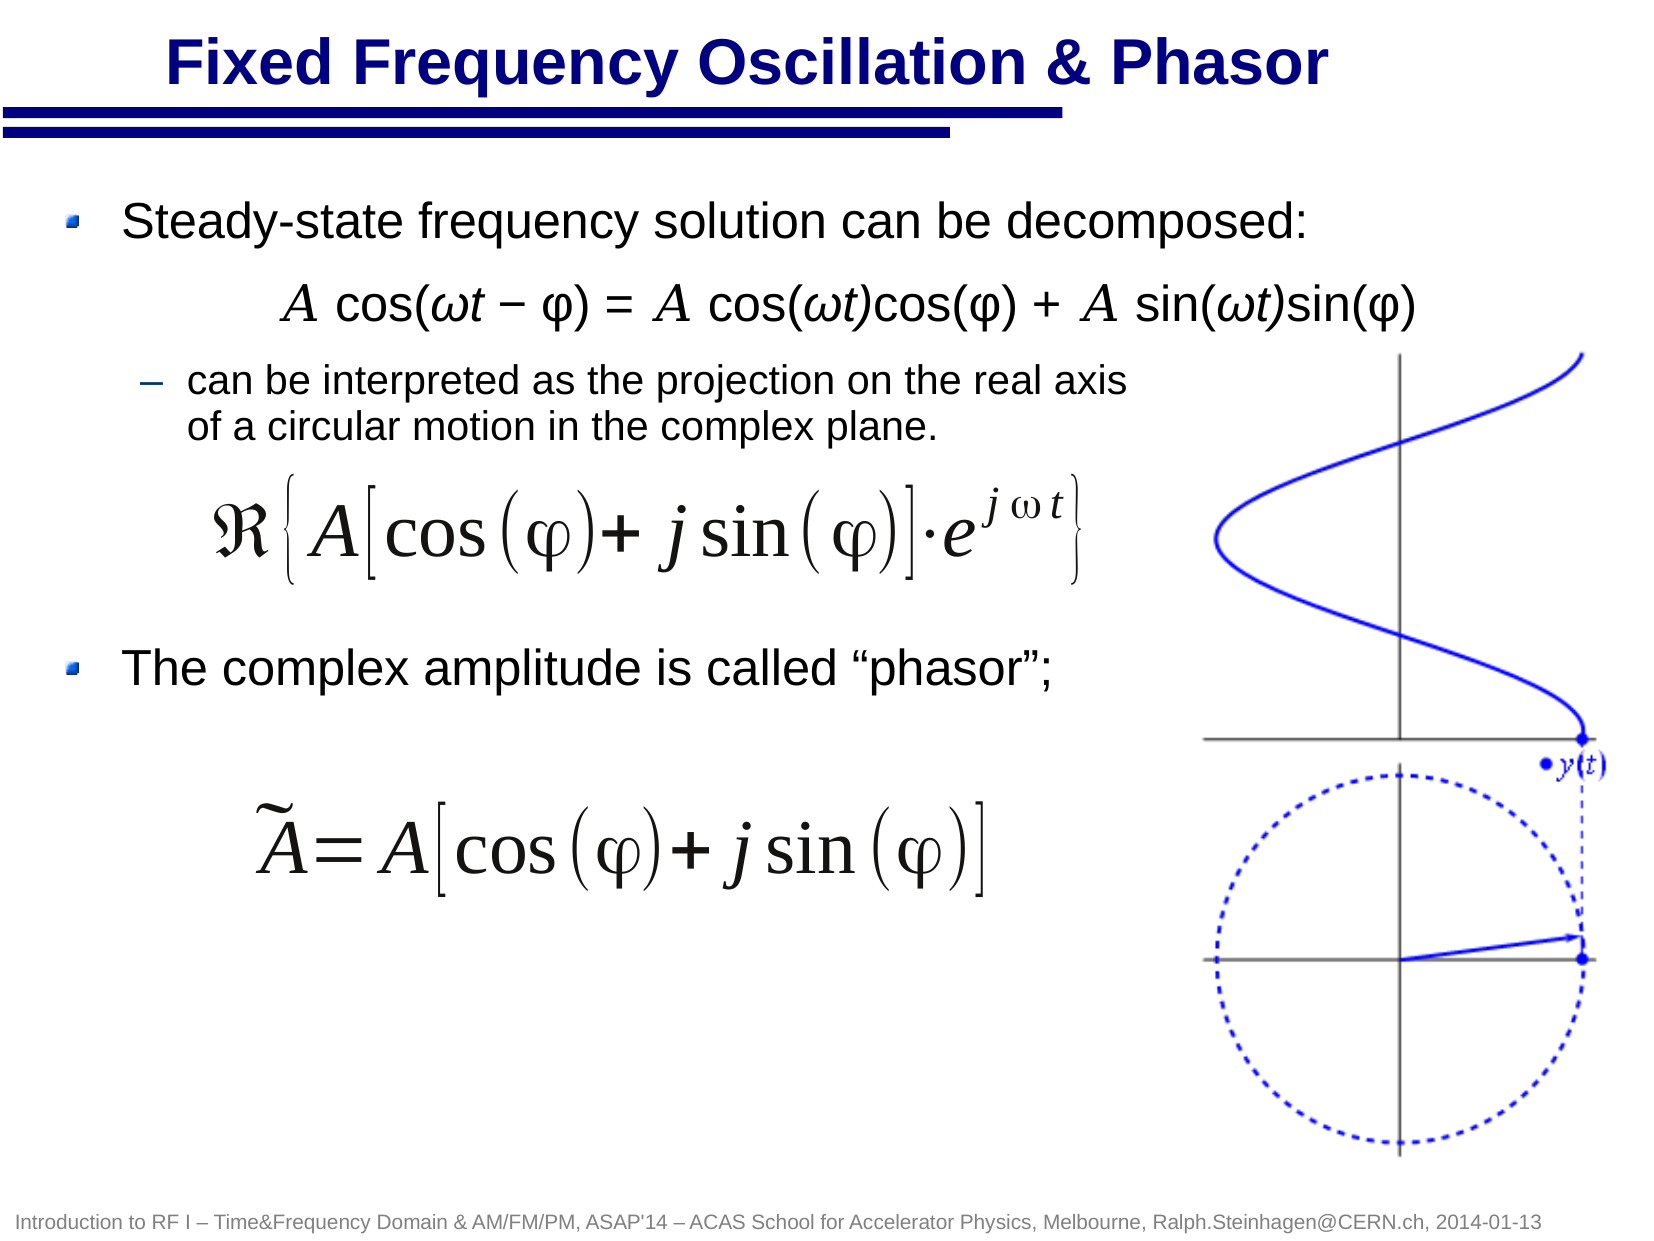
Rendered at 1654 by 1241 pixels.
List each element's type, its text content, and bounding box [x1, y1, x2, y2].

chart [190, 469, 1107, 588]
list Steady-state frequency solution can be decomposed: 𝐴 cos(ωt − φ) = 𝐴 cos(ωt)cos(φ) + 𝐴 sin(ωt)sin(φ) can be interpreted as the projection on the real axis of a circular motion in the complex plane. The complex amplitude is called “phasor”; [65, 192, 1628, 1205]
title Fixed Frequency Oscillation & Phasor [165, 0, 1618, 124]
chart [231, 796, 1004, 900]
picture [1195, 346, 1610, 1165]
